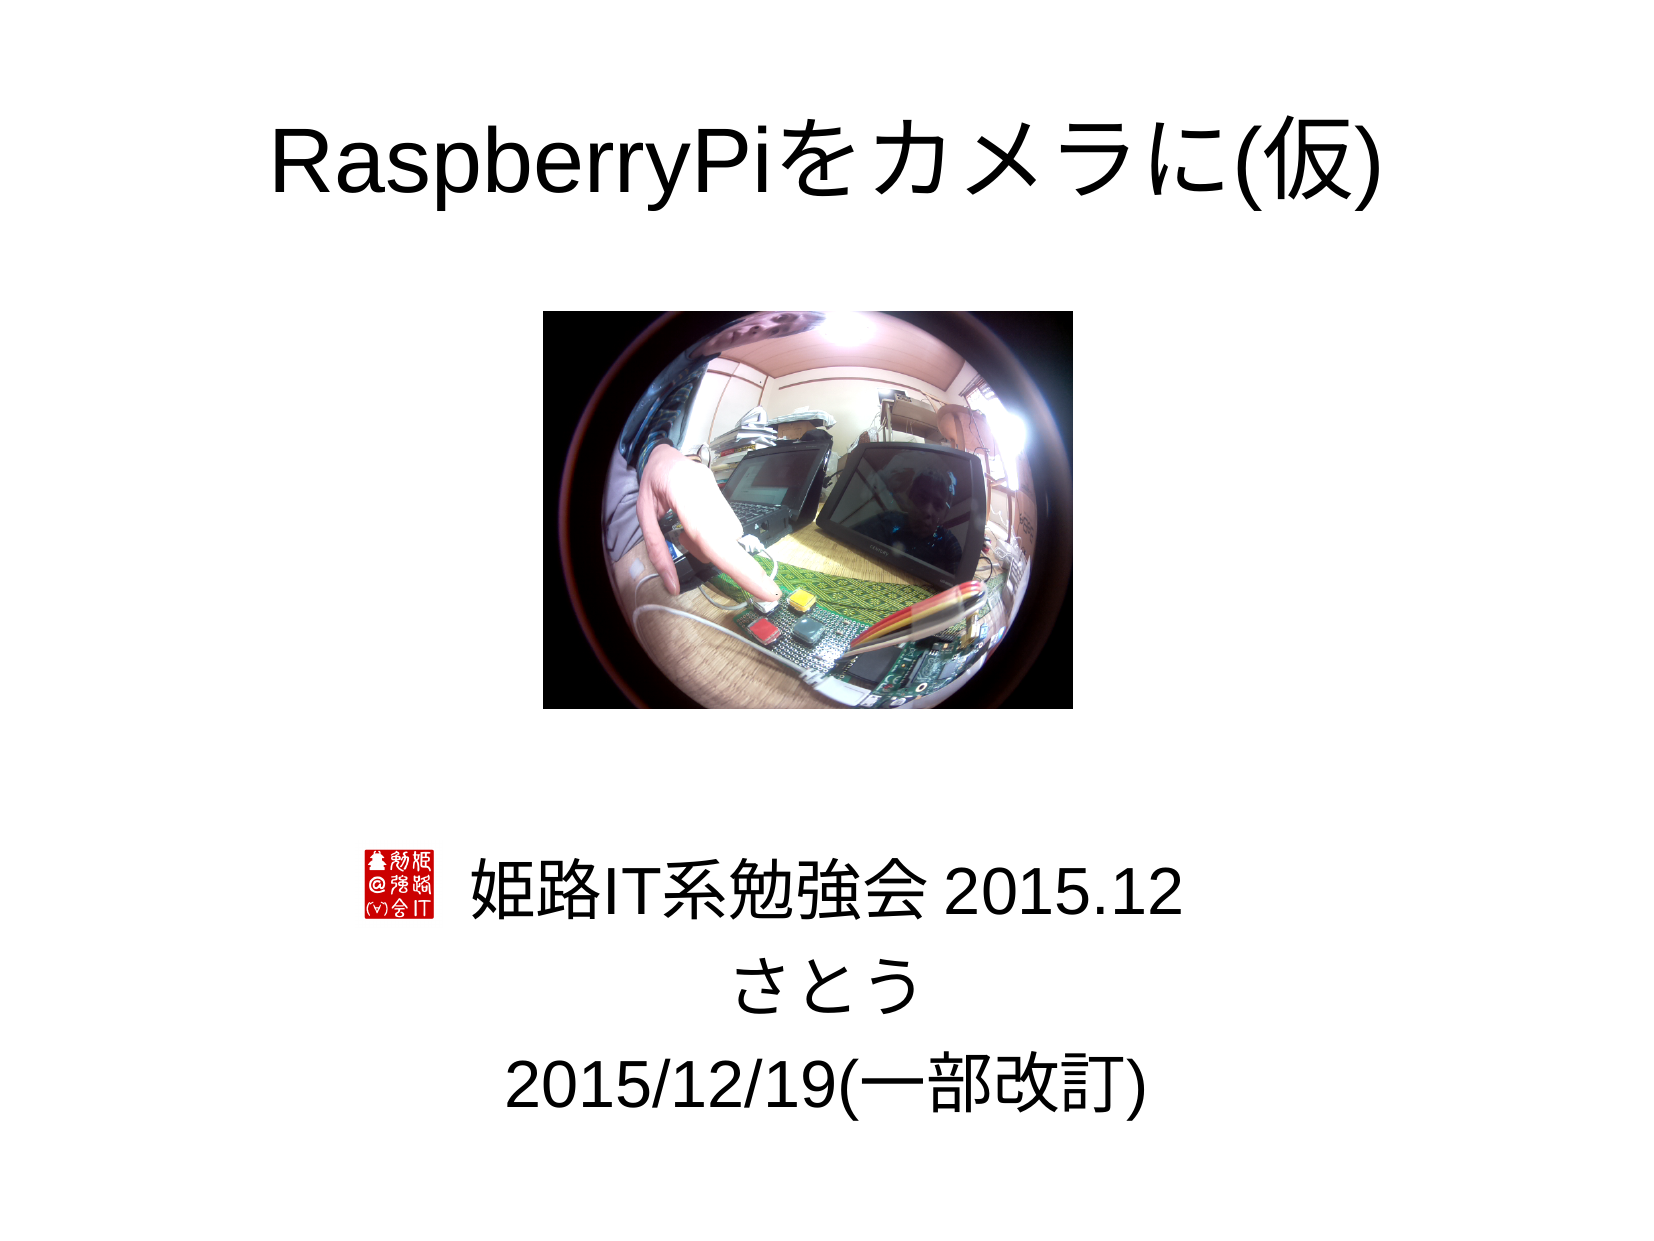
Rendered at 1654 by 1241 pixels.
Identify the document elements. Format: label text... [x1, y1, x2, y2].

picture [355, 840, 443, 928]
picture [543, 311, 1073, 709]
subtitle 姫路IT系勉強会 2015.12 さとう 2015/12/19(一部改訂) [82, 277, 1571, 1164]
title RaspberryPiをカメラに(仮) [82, 49, 1571, 257]
